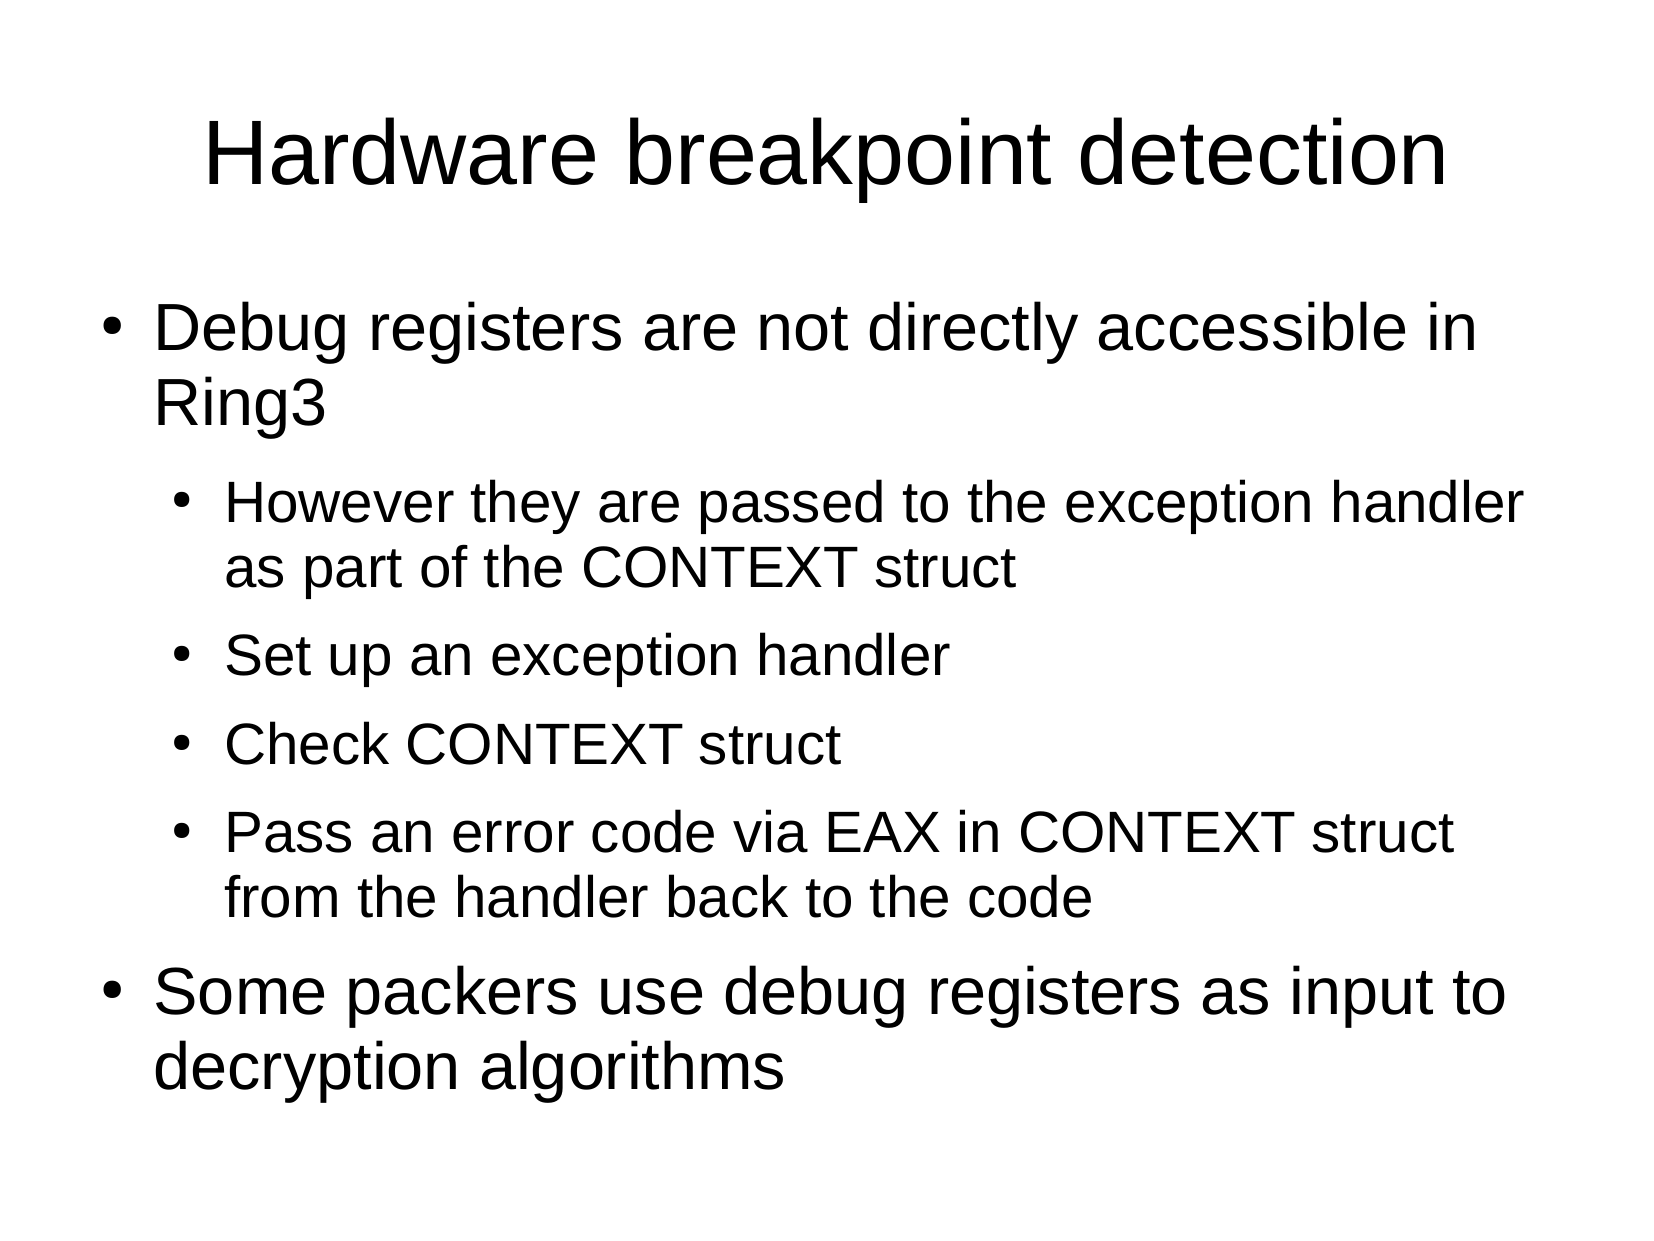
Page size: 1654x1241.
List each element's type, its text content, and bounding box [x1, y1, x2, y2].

list Debug registers are not directly accessible in Ring3 However they are passed to the exception handler as part of the CONTEXT struct Set up an exception handler Check CONTEXT struct Pass an error code via EAX in CONTEXT struct from the handler back to the code Some packers use debug registers as input to decryption algorithms [82, 290, 1571, 1109]
title Hardware breakpoint detection [82, 49, 1571, 257]
